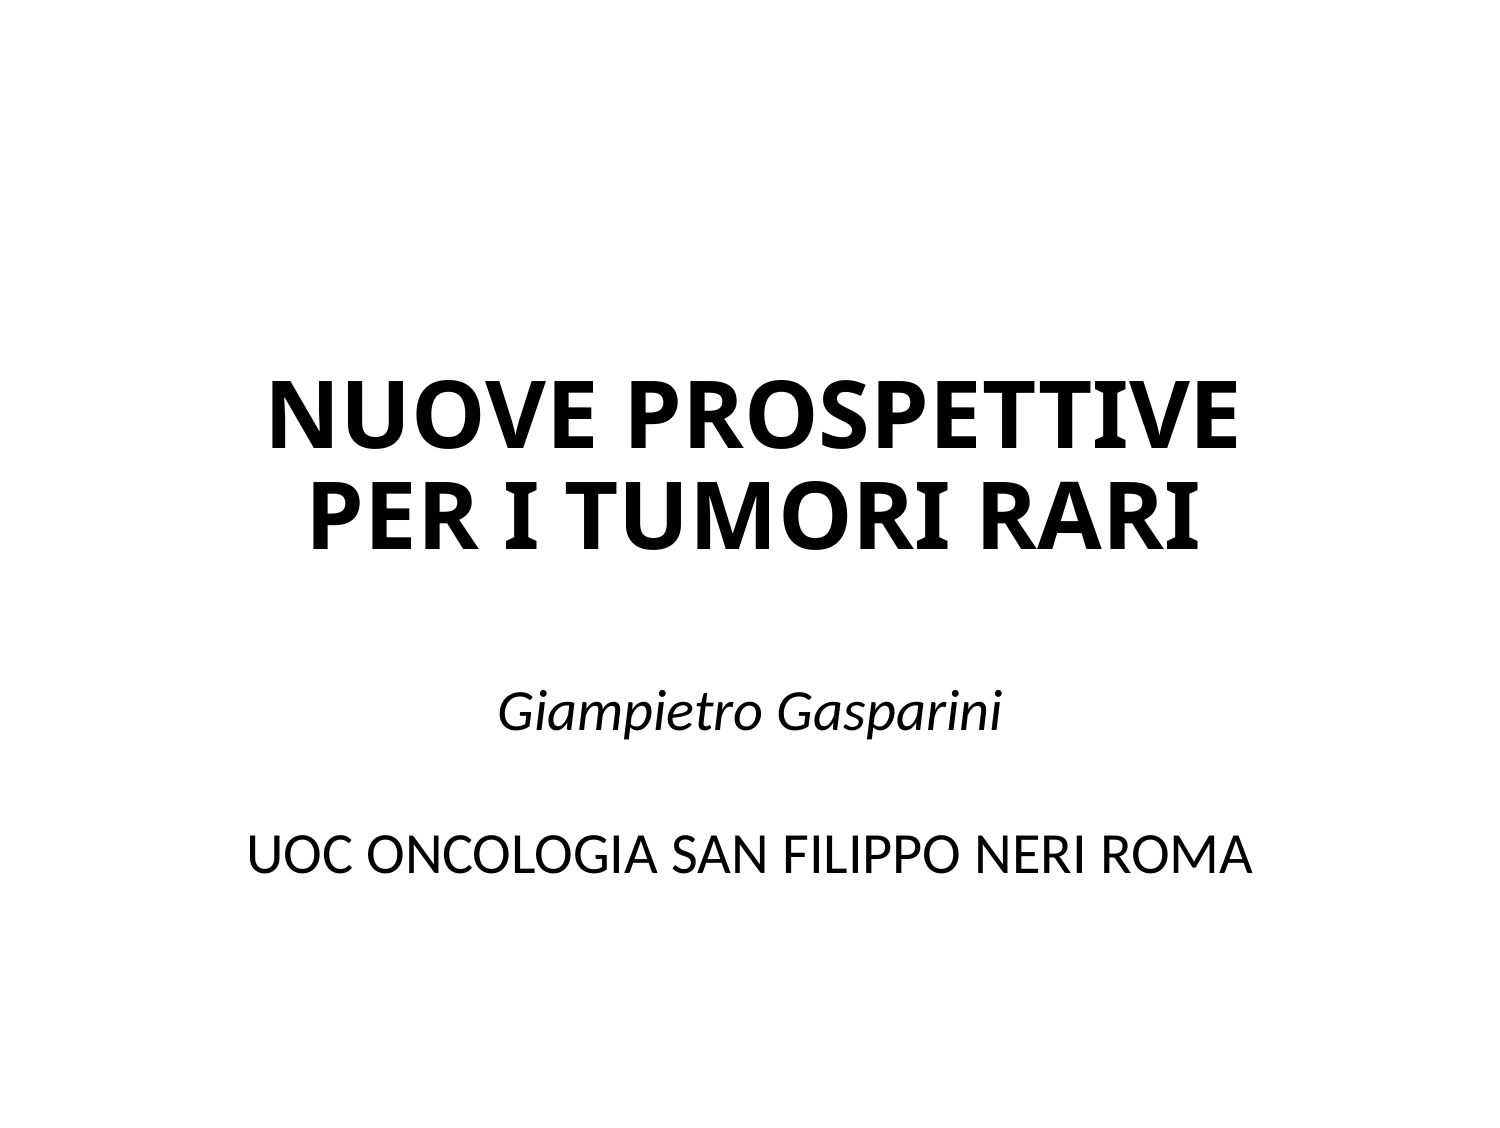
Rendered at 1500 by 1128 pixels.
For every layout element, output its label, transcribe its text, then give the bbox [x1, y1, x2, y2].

subtitle Giampietro Gasparini UOC ONCOLOGIA SAN FILIPPO NERI ROMA [187, 592, 1313, 865]
title NUOVE PROSPETTIVE PER I TUMORI RARI [194, 184, 1313, 578]
